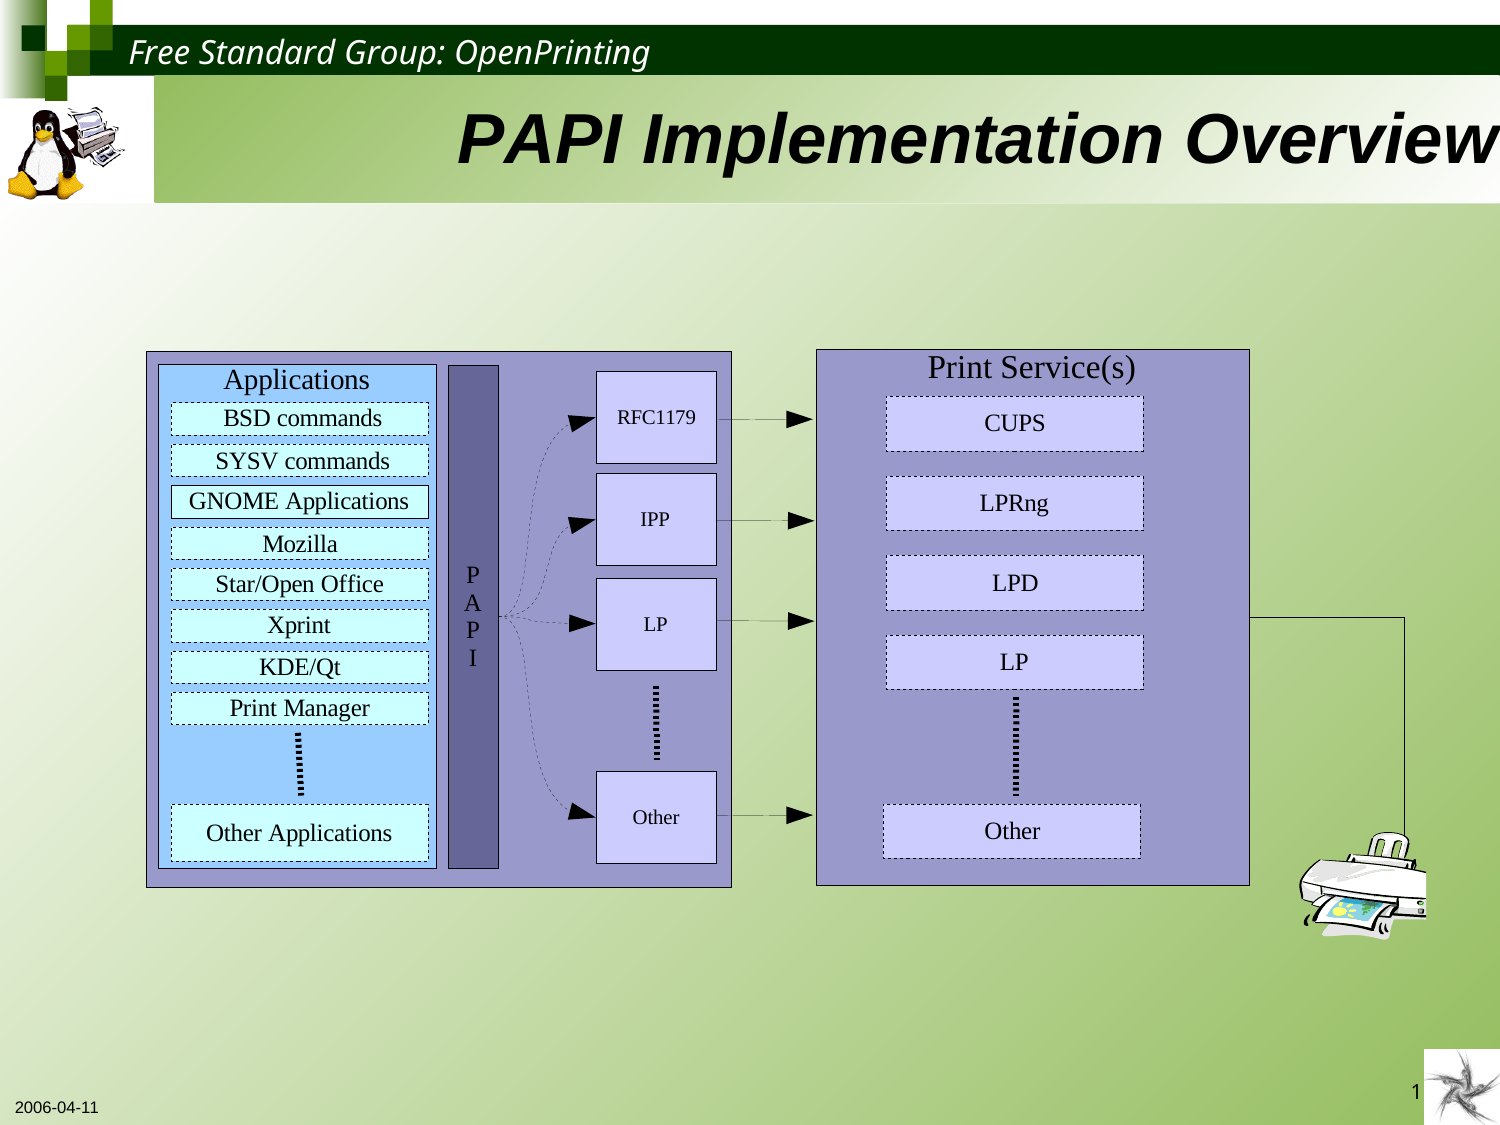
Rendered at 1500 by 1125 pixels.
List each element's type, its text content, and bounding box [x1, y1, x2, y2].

picture [0, 96, 133, 203]
picture [1424, 1049, 1500, 1125]
chart [76, 284, 1427, 968]
title PAPI Implementation Overview [154, 75, 1500, 203]
